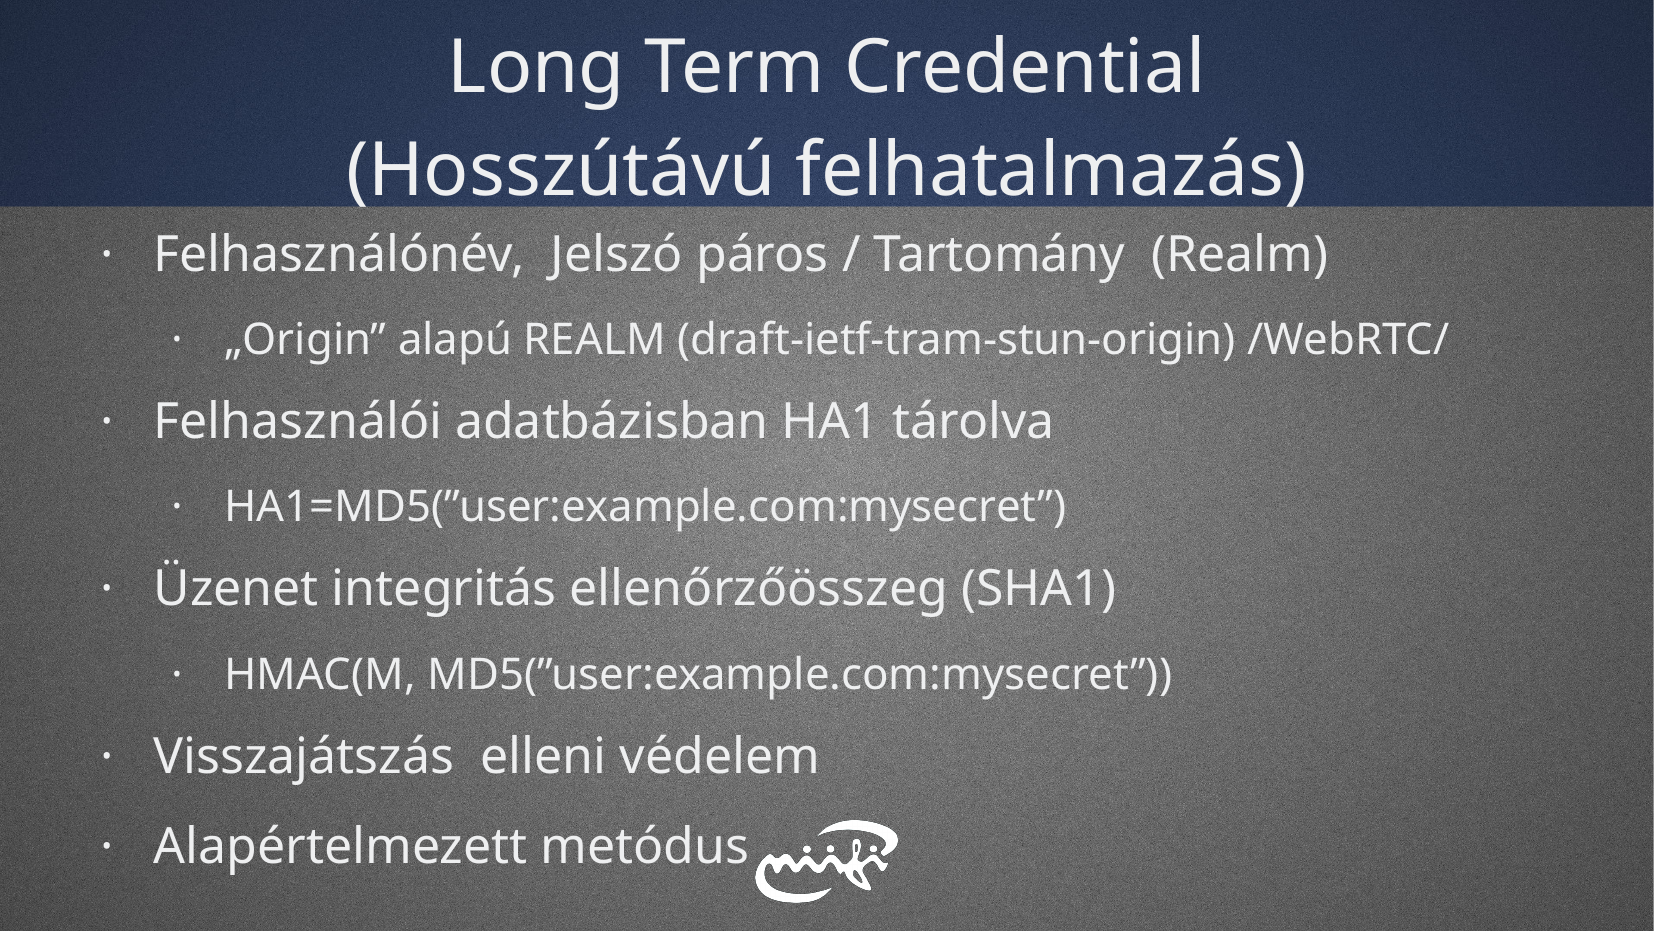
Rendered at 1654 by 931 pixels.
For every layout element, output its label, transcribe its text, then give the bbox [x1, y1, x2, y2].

picture [0, 0, 1654, 931]
title Long Term Credential (Hosszútávú felhatalmazás) [82, 27, 1571, 203]
list Felhasználónév, Jelszó páros / Tartomány (Realm) „Origin” alapú REALM (draft-ietf-tram-stun-origin) /WebRTC/ Felhasználói adatbázisban HA1 tárolva HA1=MD5(”user:example.com:mysecret”) Üzenet integritás ellenőrzőösszeg (SHA1) HMAC(M, MD5(”user:example.com:mysecret”)) Visszajátszás elleni védelem Alapértelmezett metódus [82, 217, 1571, 805]
